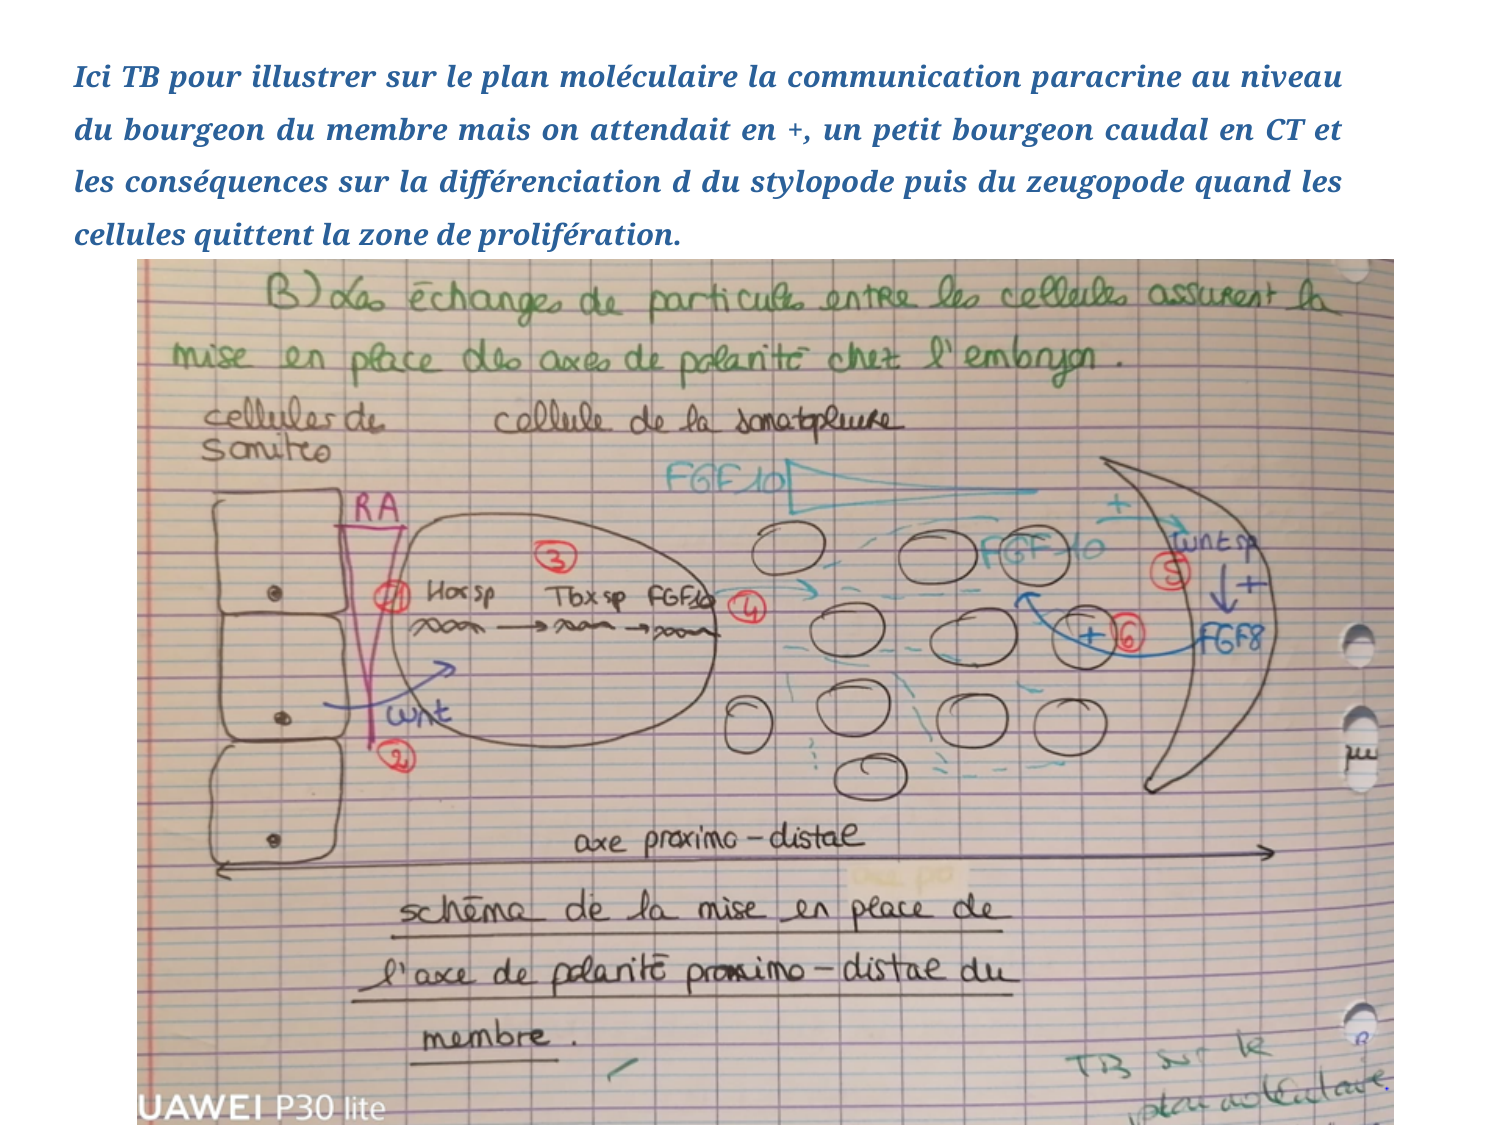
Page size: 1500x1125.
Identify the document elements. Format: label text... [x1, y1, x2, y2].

text_box Ici TB pour illustrer sur le plan moléculaire la communication paracrine au niveau du bourgeon du membre mais on attendait en +, un petit bourgeon caudal en CT et les conséquences sur la différenciation d du stylopode puis du zeugopode quand les cellules quittent la zone de prolifération. [58, 33, 1359, 259]
picture [137, 259, 1394, 1125]
